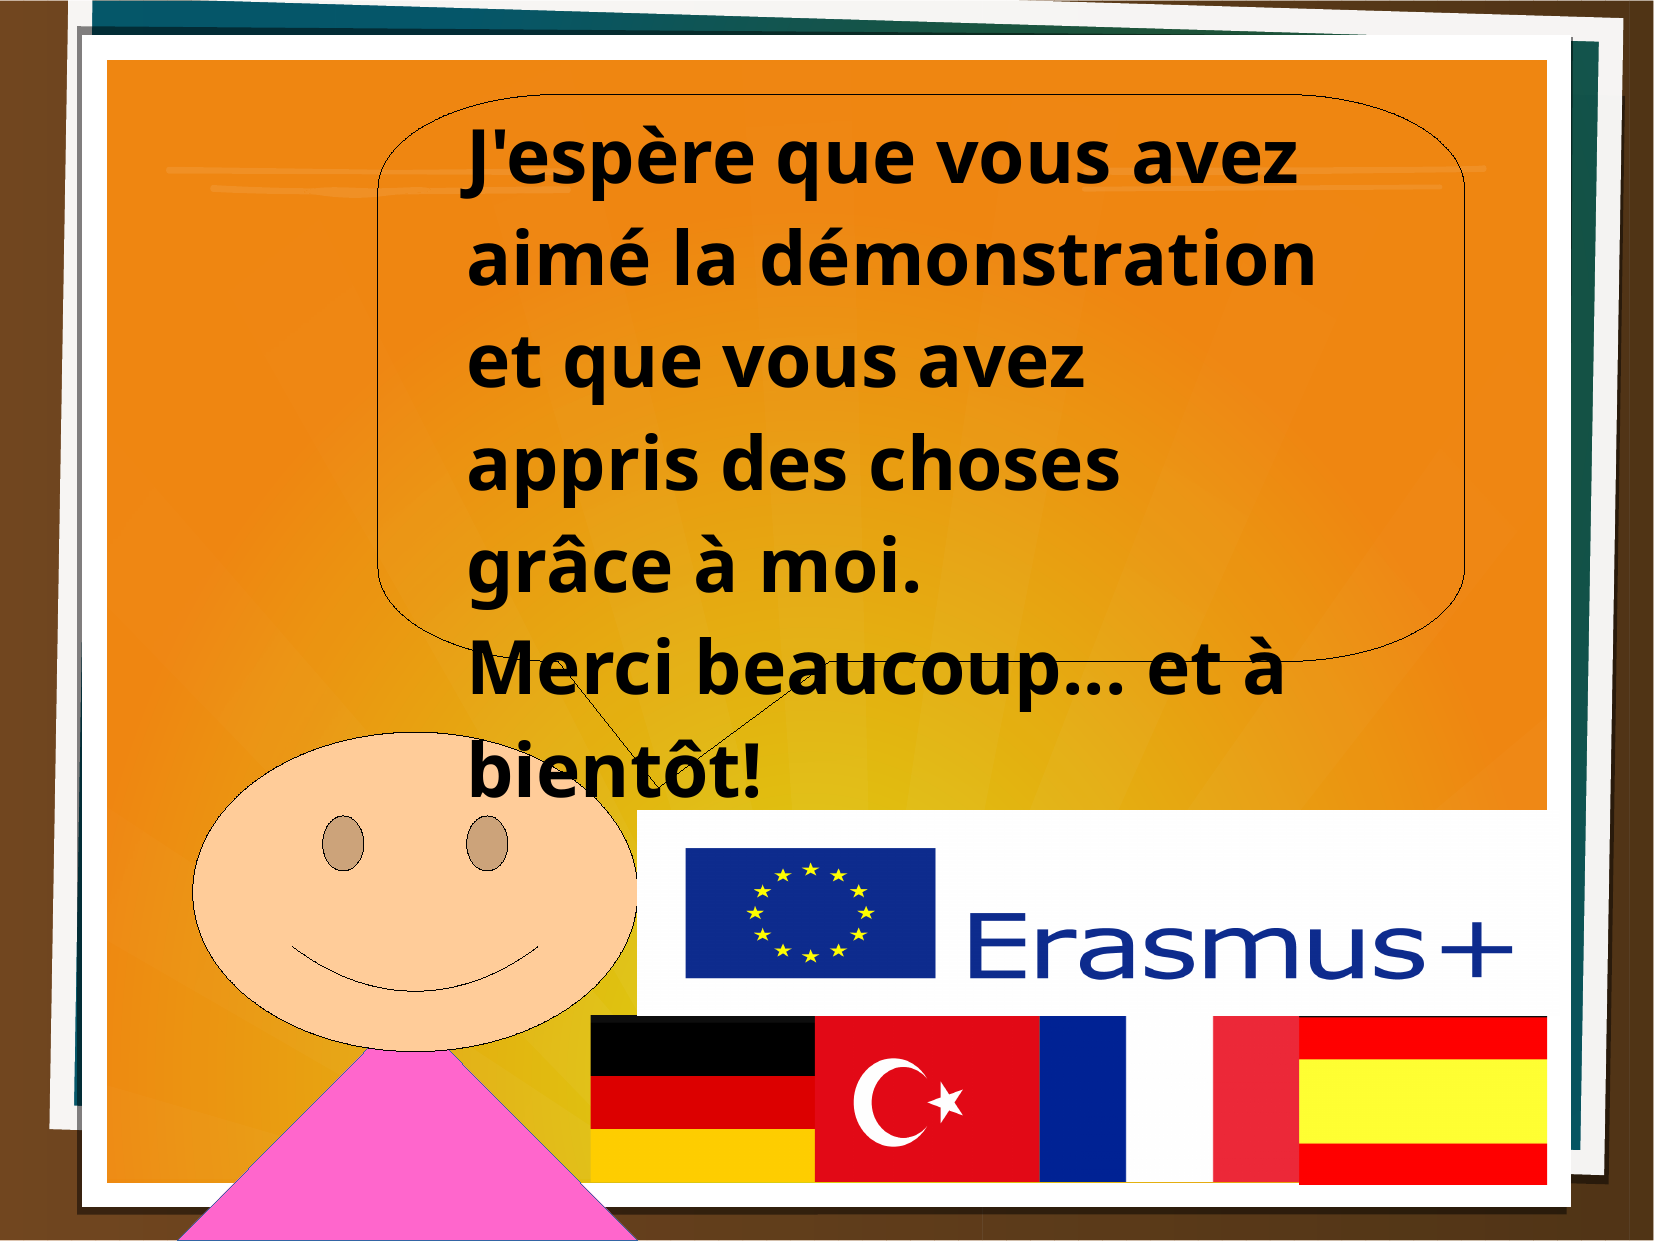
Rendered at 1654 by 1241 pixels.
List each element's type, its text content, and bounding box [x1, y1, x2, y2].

text_box J'espère que vous avez aimé la démonstration et que vous avez appris des choses grâce à moi. Merci beaucoup... et à bientôt! [451, 95, 1352, 724]
text_box [177, 732, 638, 1241]
picture [590, 810, 1560, 1185]
text_box [551, 766, 563, 772]
